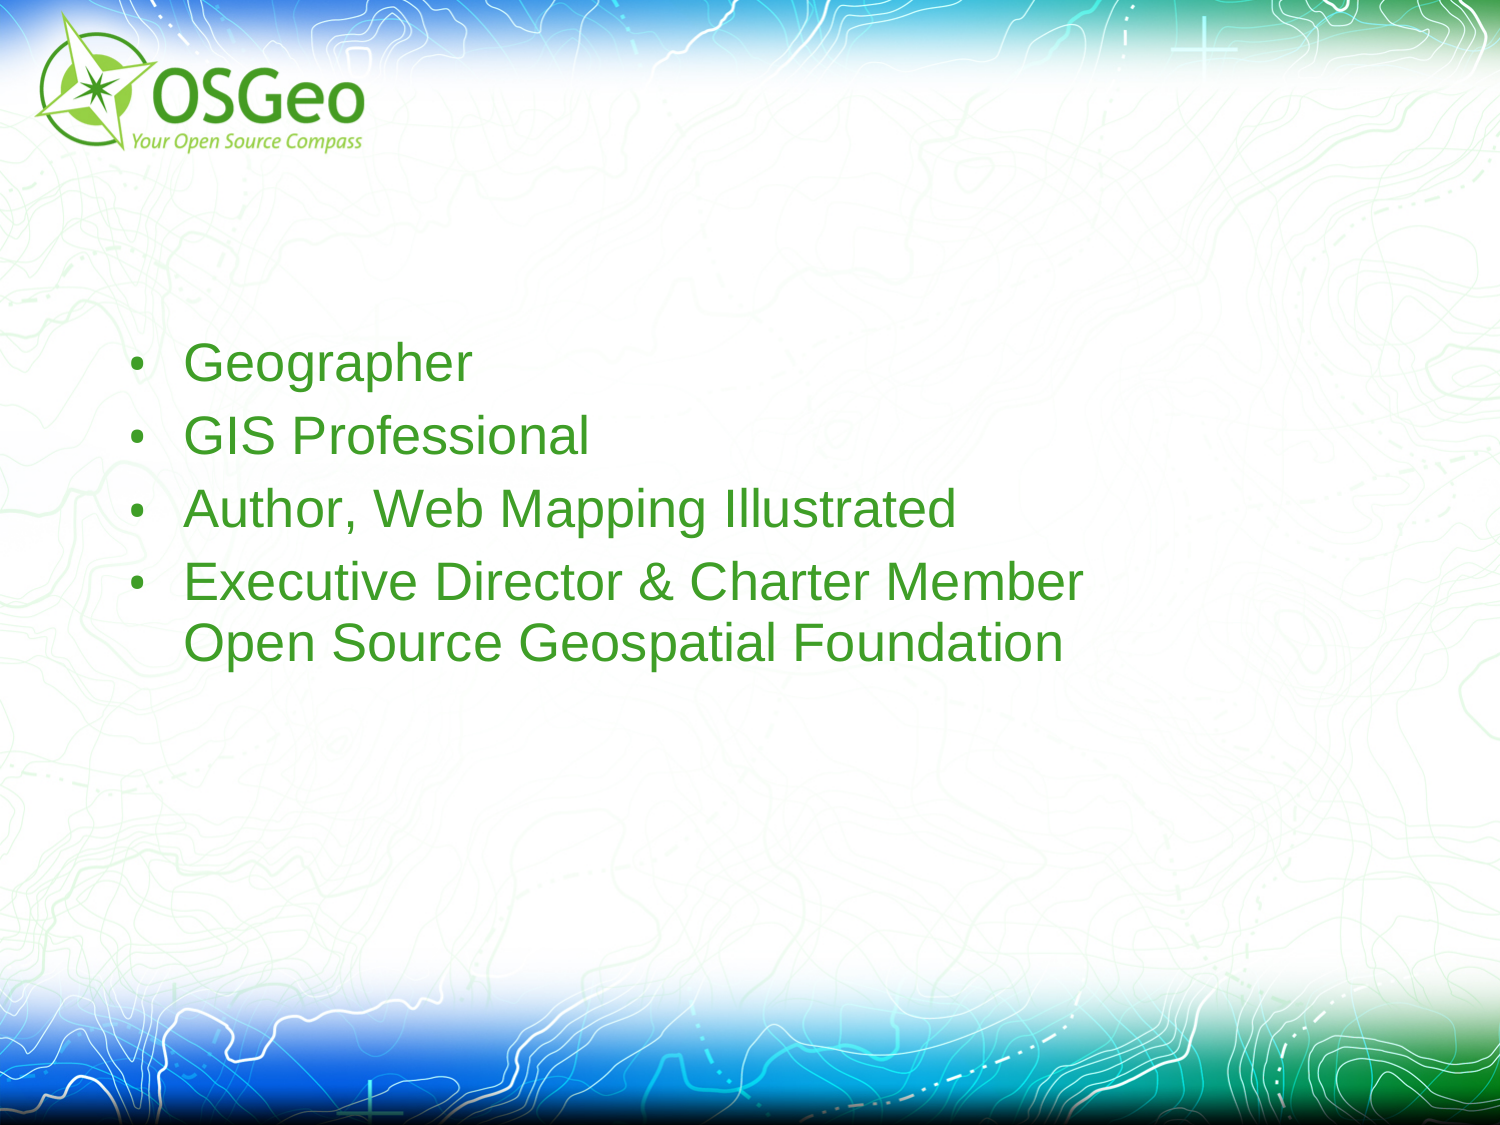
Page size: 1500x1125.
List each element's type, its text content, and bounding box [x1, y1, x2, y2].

picture [0, 0, 1500, 1125]
list Geographer GIS Professional Author, Web Mapping Illustrated Executive Director & Charter Member Open Source Geospatial Foundation [112, 324, 1388, 1015]
